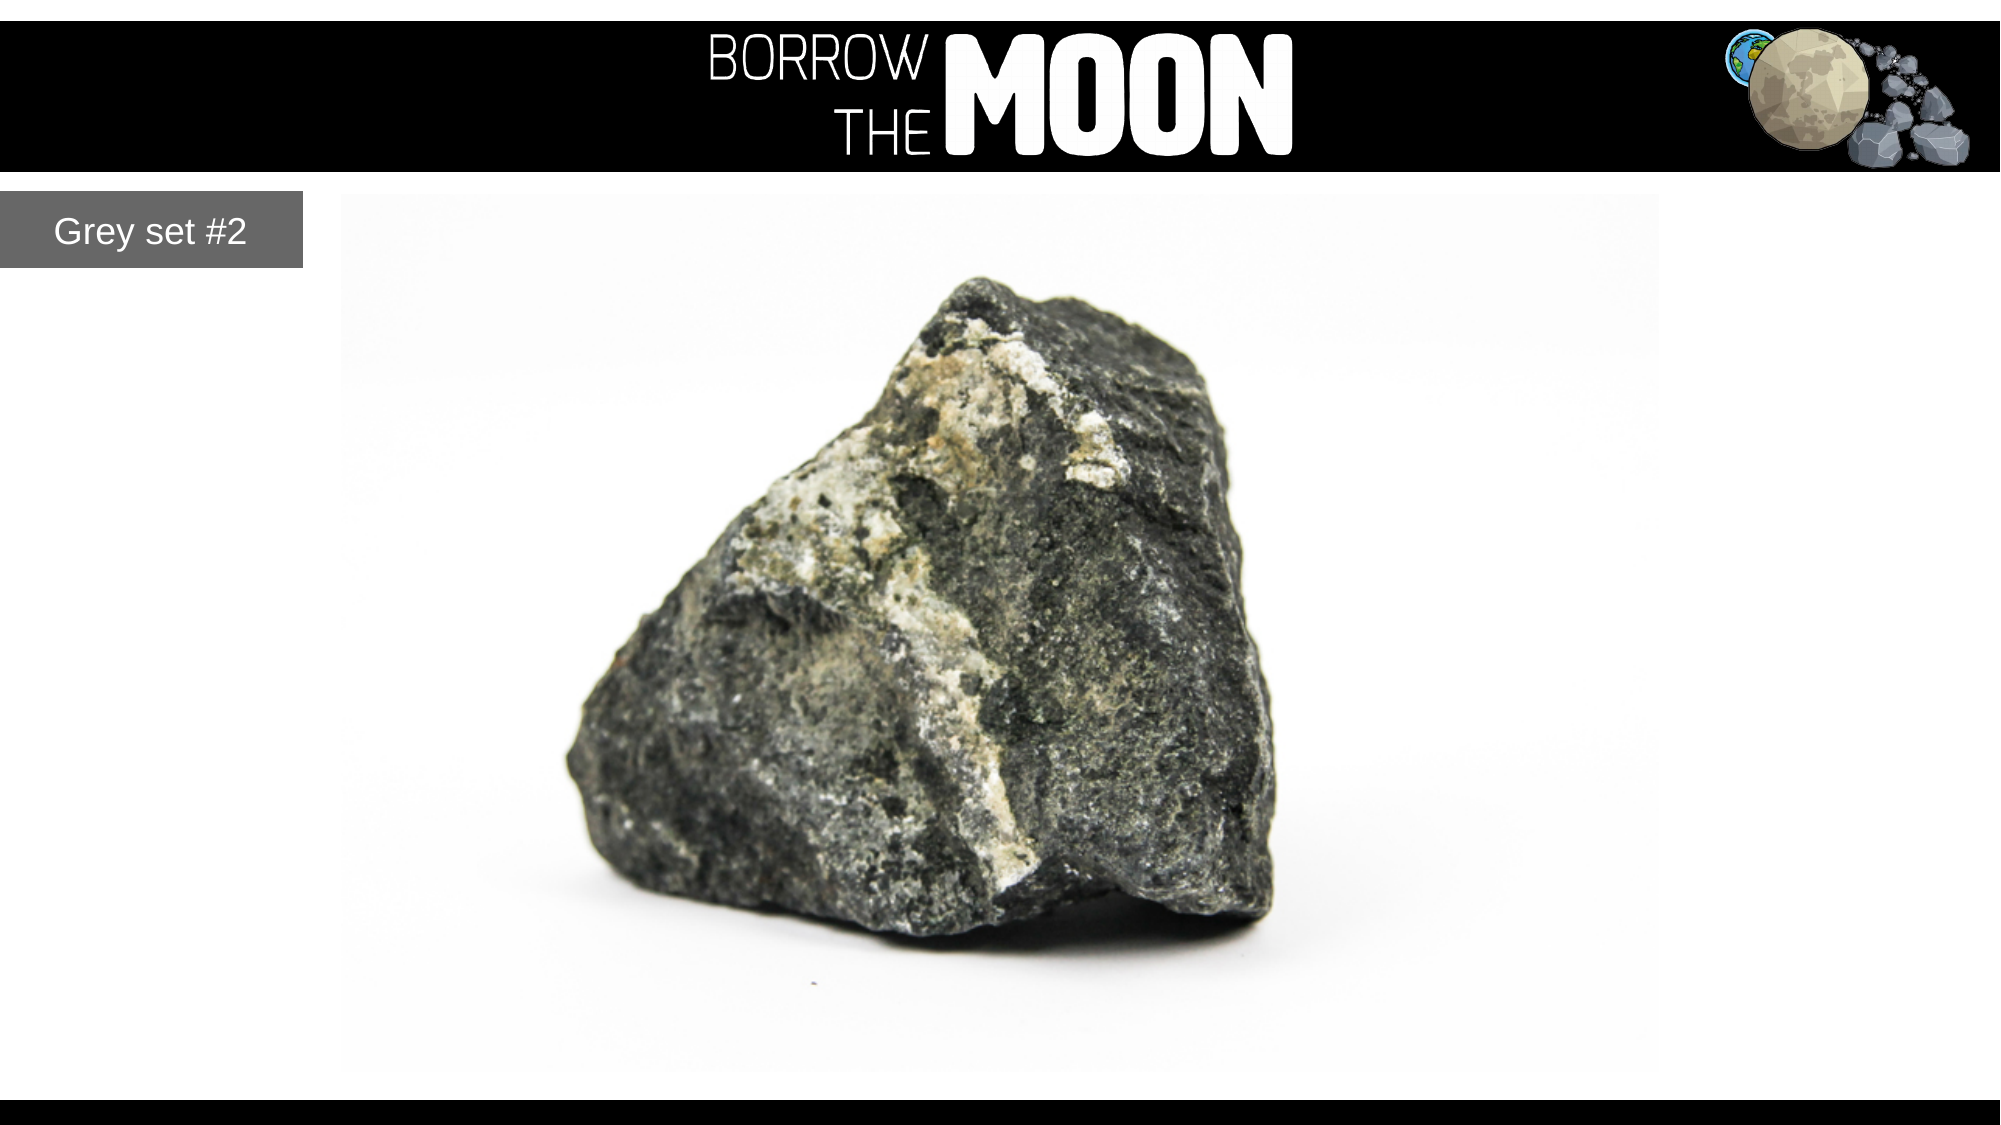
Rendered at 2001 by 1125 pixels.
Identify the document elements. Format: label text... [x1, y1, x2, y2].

picture [341, 194, 1659, 1072]
text_box Grey set #2 [0, 191, 303, 268]
